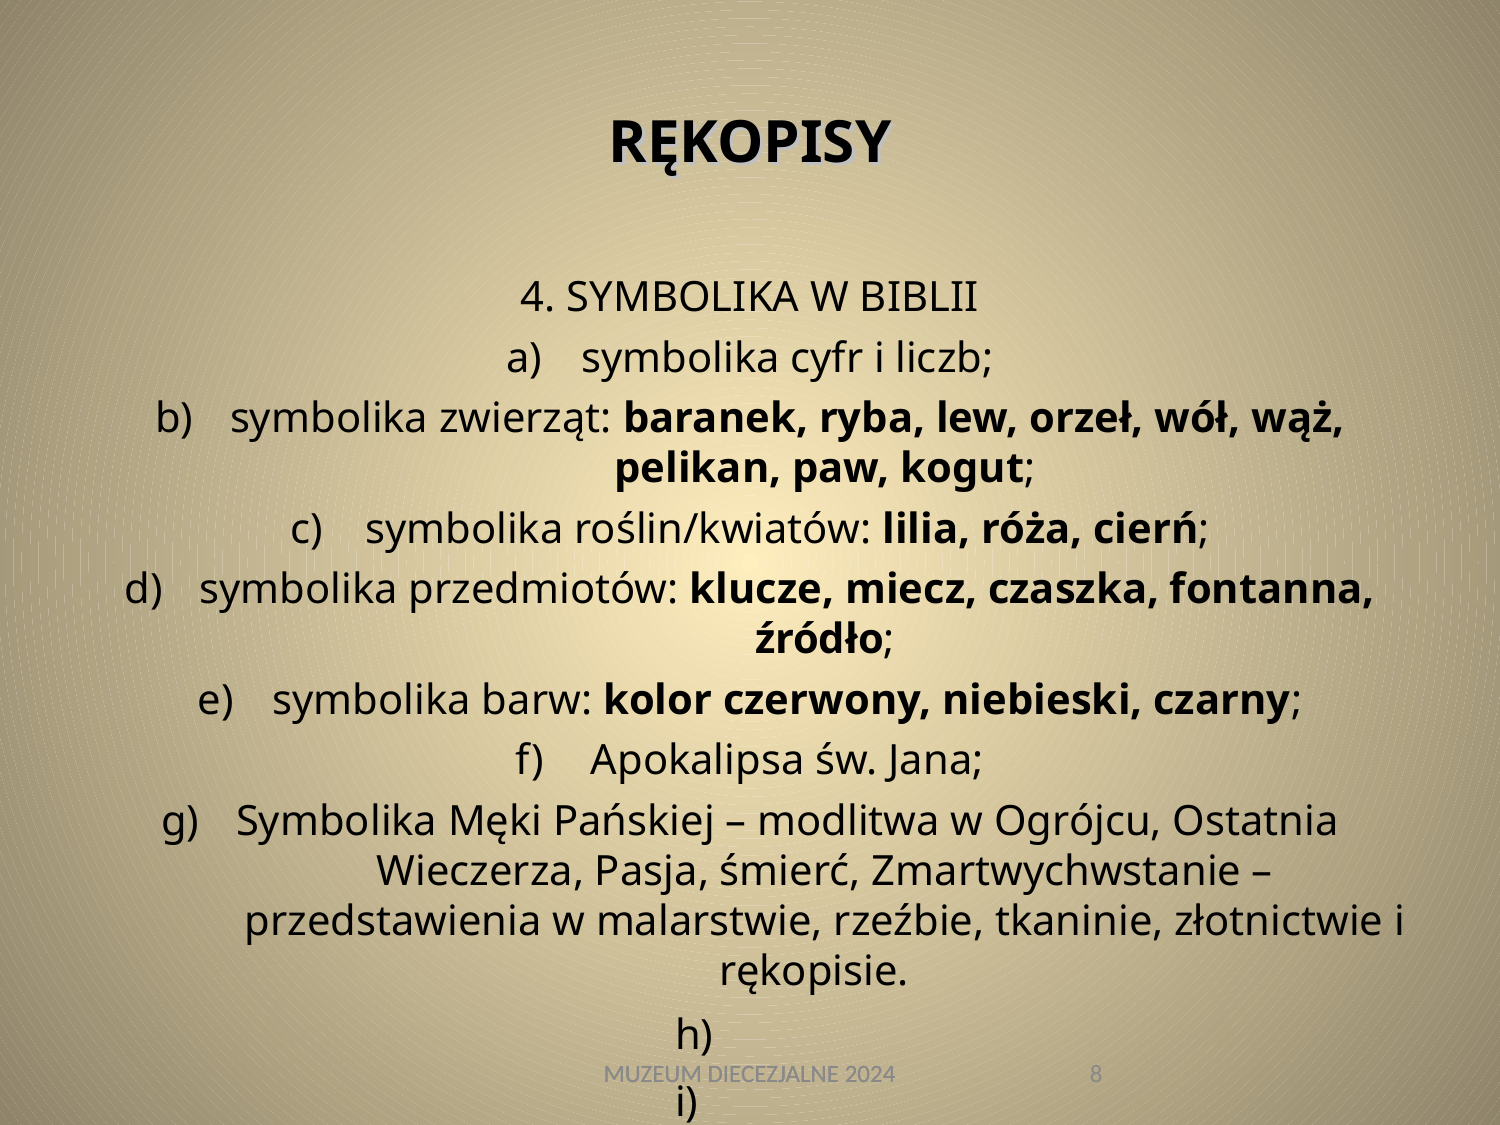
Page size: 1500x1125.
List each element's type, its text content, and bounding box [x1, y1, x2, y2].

title RĘKOPISY [75, 45, 1426, 233]
text_box [1074, 1042, 1426, 1103]
list 4. SYMBOLIKA W BIBLII symbolika cyfr i liczb; symbolika zwierząt: baranek, ryba, lew, orzeł, wół, wąż, pelikan, paw, kogut; symbolika roślin/kwiatów: lilia, róża, cierń; symbolika przedmiotów: klucze, miecz, czaszka, fontanna, źródło; symbolika barw: kolor czerwony, niebieski, czarny; Apokalipsa św. Jana; Symbolika Męki Pańskiej – modlitwa w Ogrójcu, Ostatnia Wieczerza, Pasja, śmierć, Zmartwychwstanie – przedstawienia w malarstwie, rzeźbie, tkaninie, złotnictwie i rękopisie. [75, 262, 1426, 1005]
text_box MUZEUM DIECEZJALNE 2024 [512, 1042, 988, 1103]
